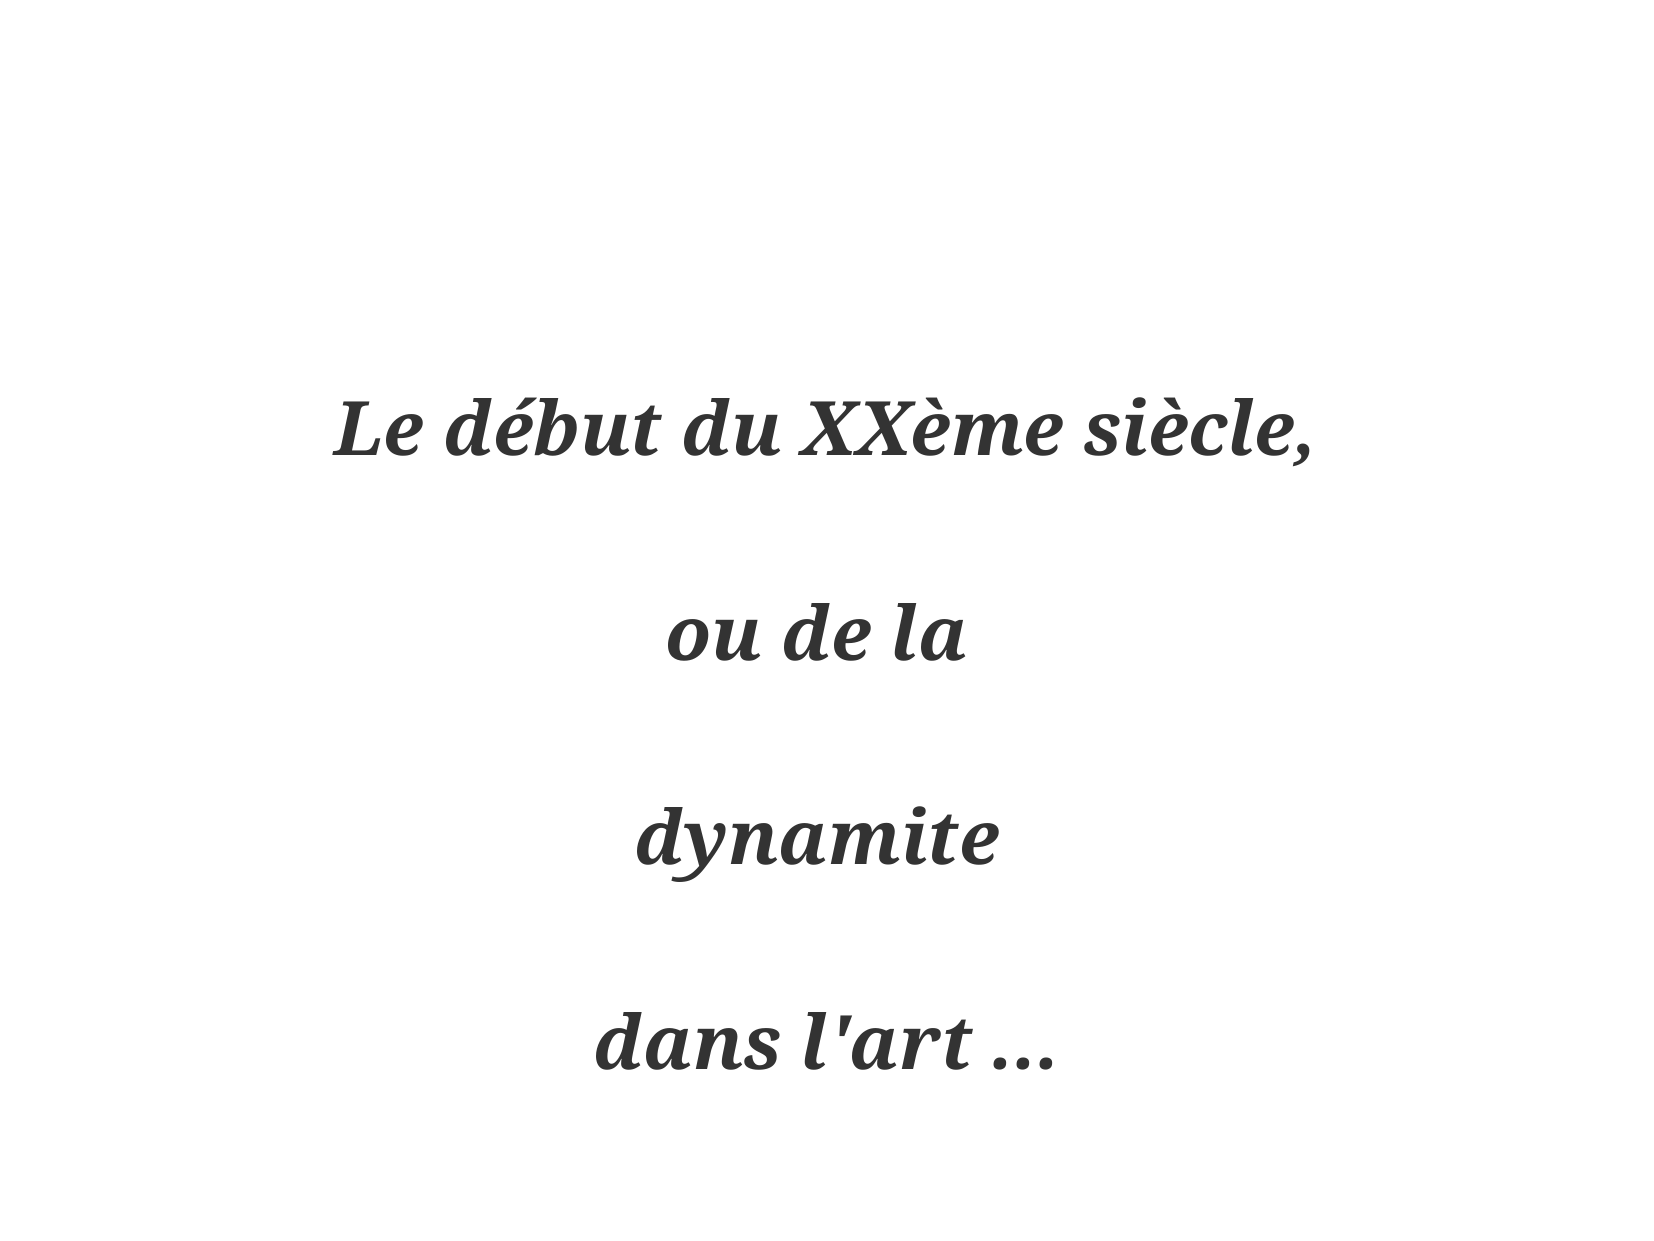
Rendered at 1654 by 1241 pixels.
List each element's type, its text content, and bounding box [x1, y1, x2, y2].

text_box Le début du XXème siècle, ou de la dynamite dans l'art ... [147, 265, 1506, 976]
